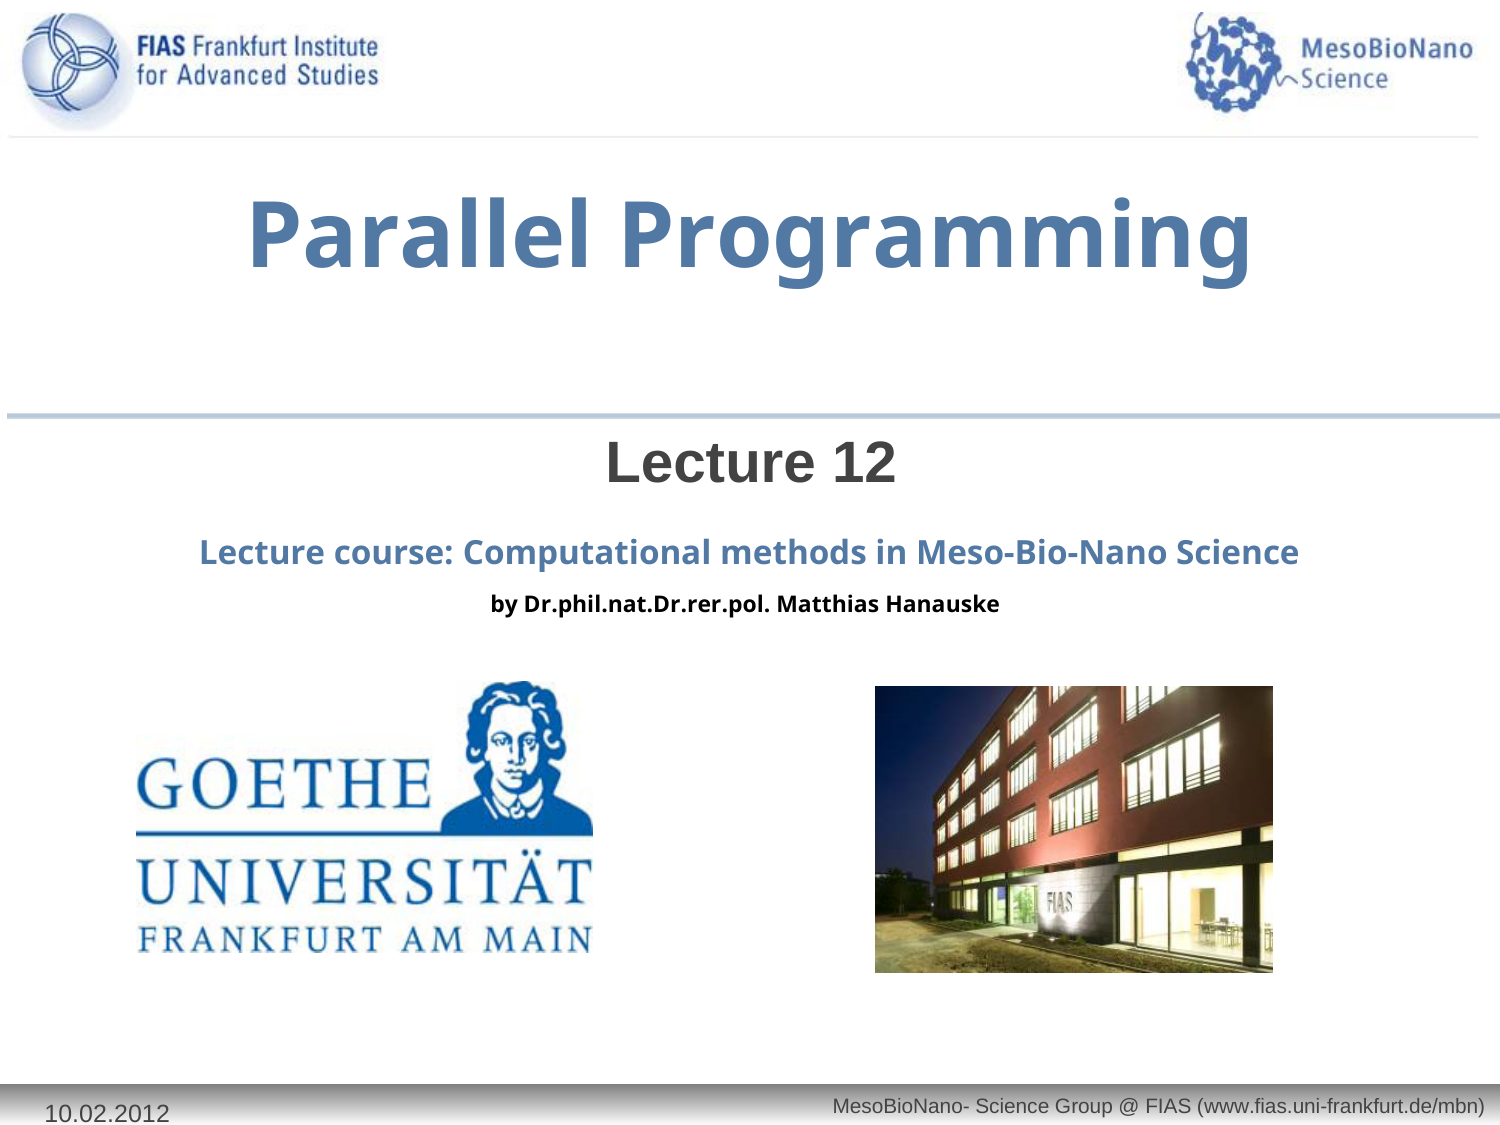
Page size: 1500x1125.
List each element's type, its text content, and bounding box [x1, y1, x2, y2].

picture [875, 686, 1273, 973]
text_box Parallel Programming [0, 168, 1500, 414]
text_box 10.02.2012 [29, 1089, 380, 1125]
picture [0, 12, 1500, 141]
text_box Lecture course: Computational methods in Meso-Bio-Nano Science by Dr.phil.nat.Dr.rer.pol. Matthias Hanauske [0, 523, 1500, 584]
picture [136, 681, 593, 953]
text_box Lecture 12 [0, 417, 1500, 523]
